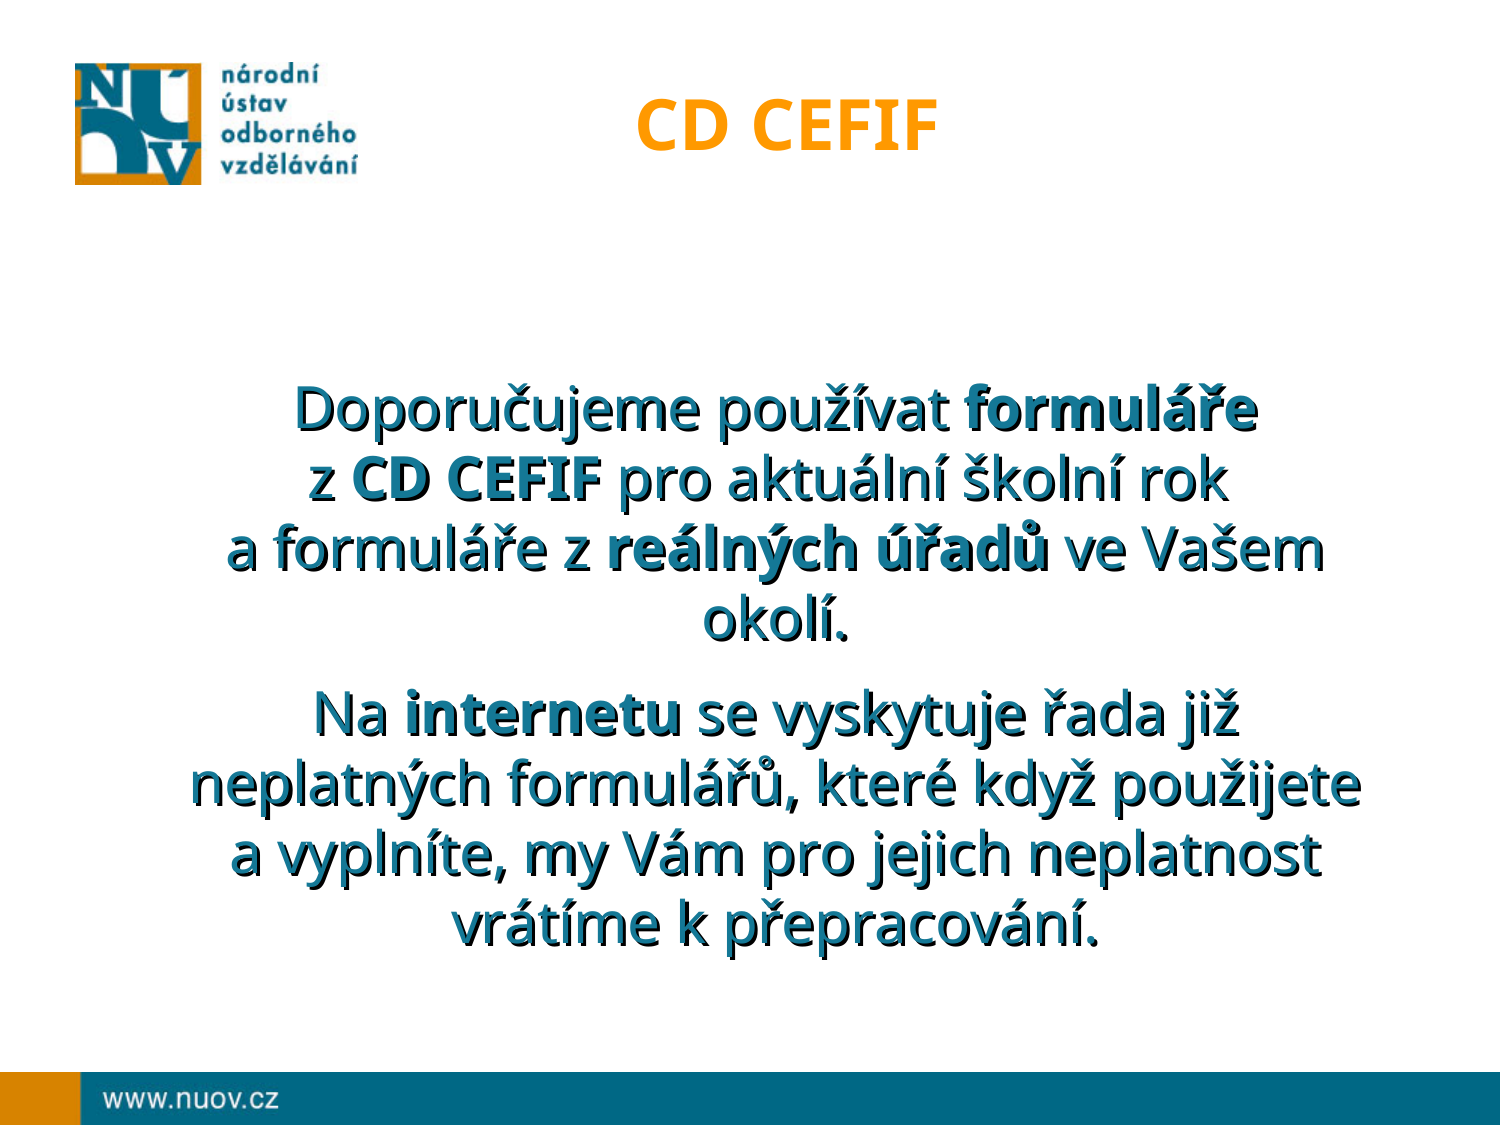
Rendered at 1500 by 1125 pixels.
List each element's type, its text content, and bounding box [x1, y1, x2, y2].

text_box [0, 1072, 1500, 1125]
text_box [75, 62, 358, 185]
text_box Doporučujeme používat formuláře z CD CEFIF pro aktuální školní rok a formuláře z reálných úřadů ve Vašem okolí. Na internetu se vyskytuje řada již neplatných formulářů, které když použijete a vyplníte, my Vám pro jejich neplatnost vrátíme k přepracování. [149, 362, 1400, 963]
title CD CEFIF [374, 24, 1475, 201]
